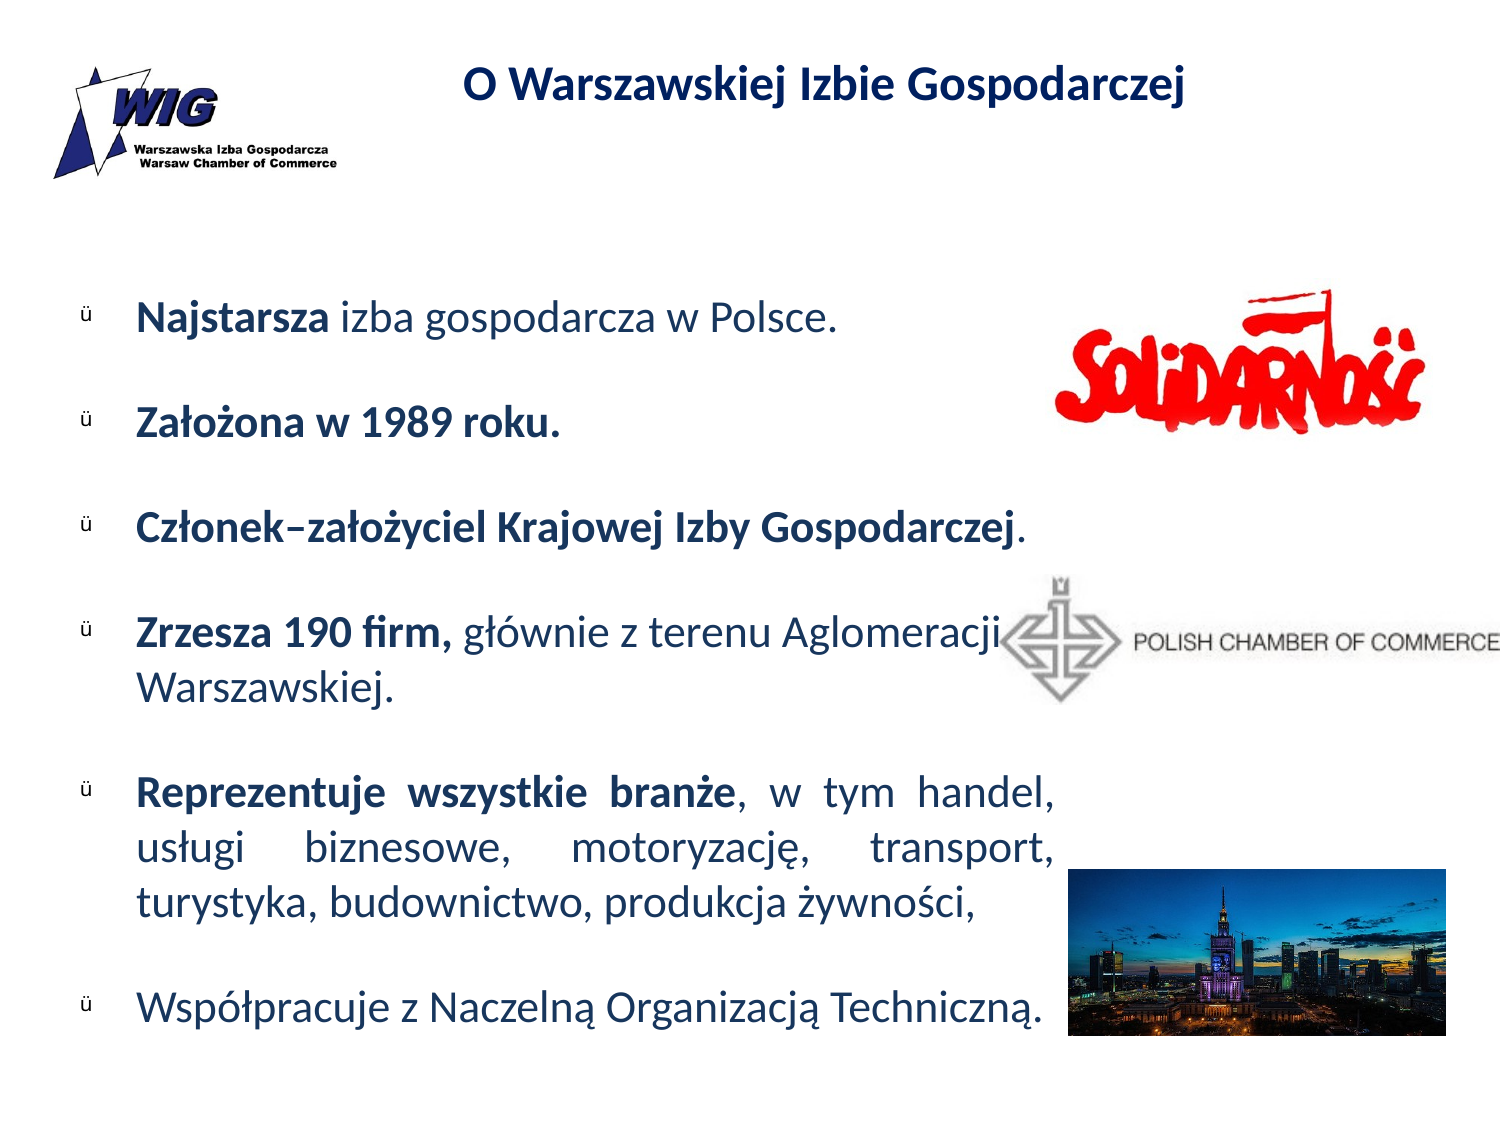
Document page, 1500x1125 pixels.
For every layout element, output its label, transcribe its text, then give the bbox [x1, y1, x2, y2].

picture [53, 66, 150, 179]
picture [1068, 869, 1446, 1036]
title O Warszawskiej Izbie Gospodarczej [150, 42, 1500, 231]
picture [1071, 574, 1500, 705]
picture [1045, 278, 1433, 480]
picture [1344, 918, 1356, 926]
list Najstarsza izba gospodarcza w Polsce. Założona w 1989 roku. Członek–założyciel Krajowej Izby Gospodarczej. Zrzesza 190 firm, głównie z terenu Aglomeracji Warszawskiej. Reprezentuje wszystkie branże, w tym handel, usługi biznesowe, motoryzację, transport, turystyka, budownictwo, produkcja żywności, Współpracuje z Naczelną Organizacją Techniczną. [64, 278, 1071, 1059]
